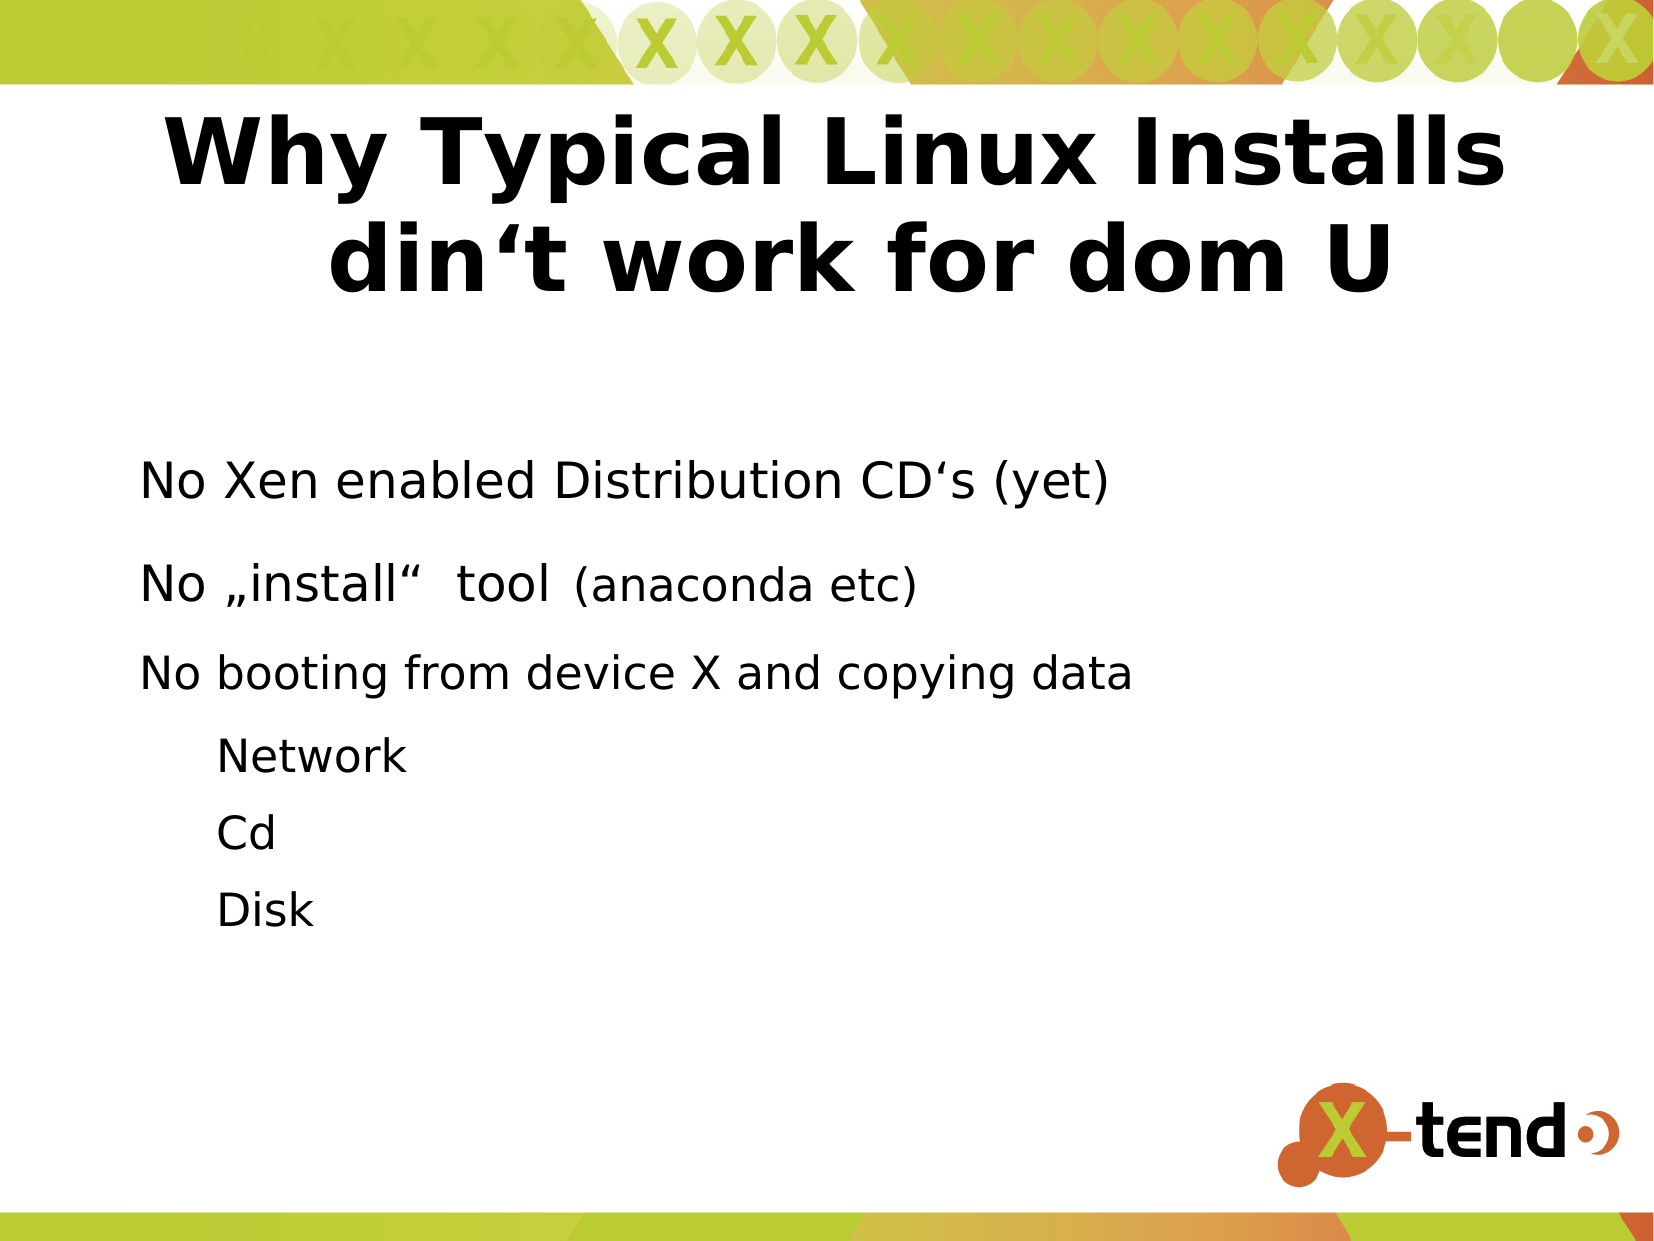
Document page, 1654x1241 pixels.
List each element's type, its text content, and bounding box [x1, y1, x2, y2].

title Why Typical Linux Installs din‘t work for dom U [121, 99, 1534, 314]
list No Xen enabled Distribution CD‘s (yet) No „install“ tool (anaconda etc) No booting from device X and copying data Network Cd Disk [121, 344, 1534, 1127]
picture [0, 0, 1654, 1241]
